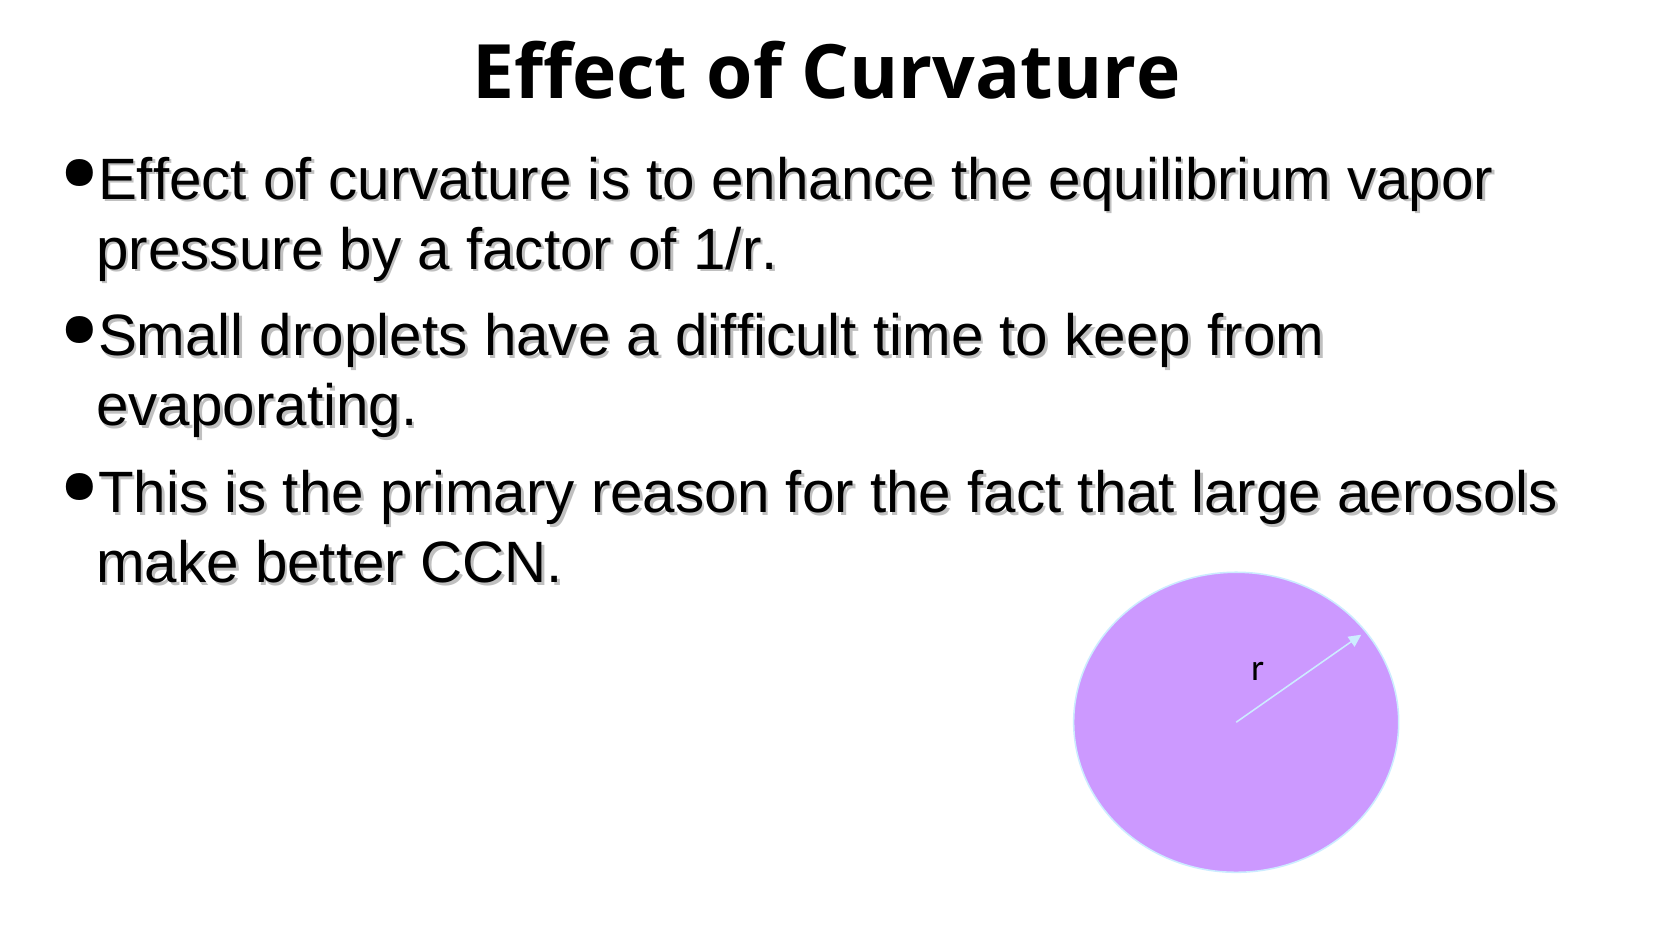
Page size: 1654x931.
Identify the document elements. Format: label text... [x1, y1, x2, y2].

title Effect of Curvature [0, 17, 1654, 119]
text_box r [1236, 634, 1287, 696]
text_box [1073, 572, 1399, 873]
text_box Effect of curvature is to enhance the equilibrium vapor pressure by a factor of 1/r. Small droplets have a difficult time to keep from evaporating. This is the primary reason for the fact that large aerosols make better CCN. [24, 133, 1597, 760]
